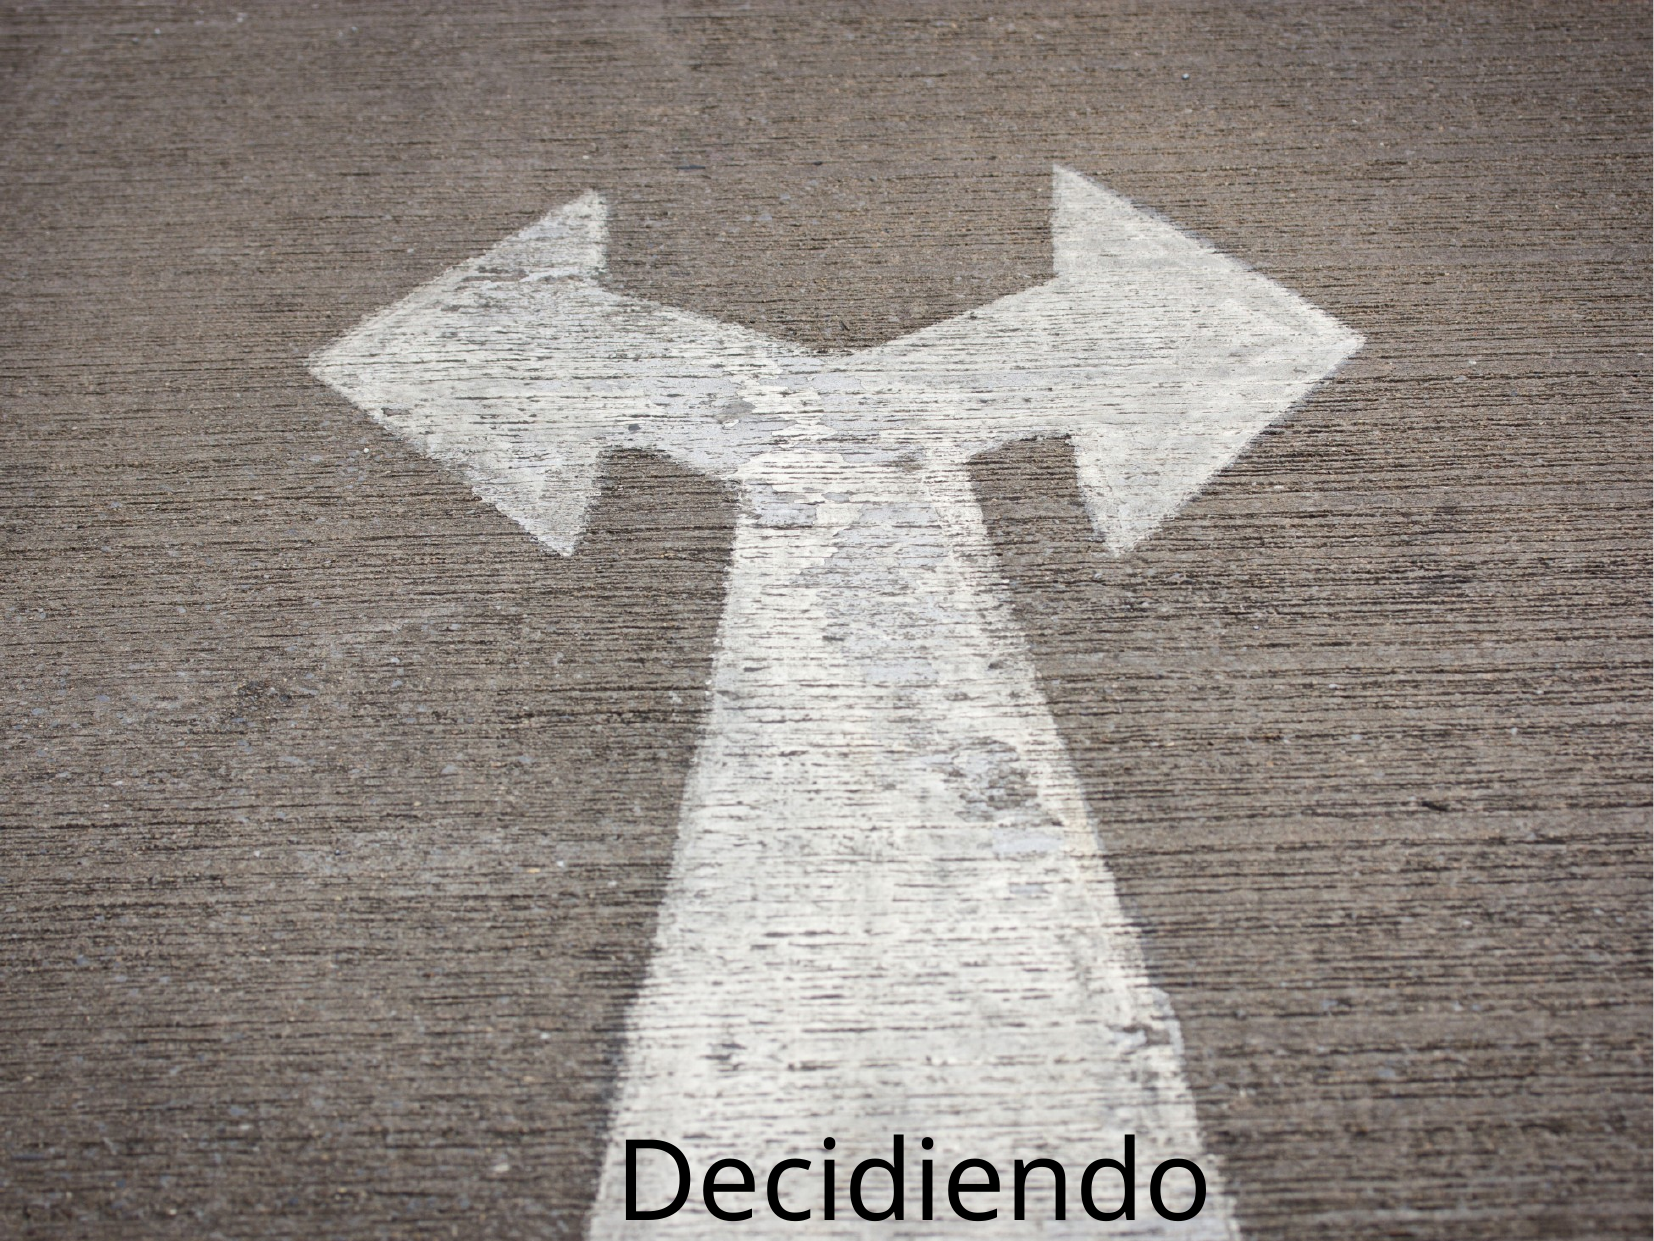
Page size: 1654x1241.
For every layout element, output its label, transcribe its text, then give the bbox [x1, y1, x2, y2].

text_box Decidiendo [601, 1092, 1329, 1241]
picture [0, 0, 1654, 1241]
